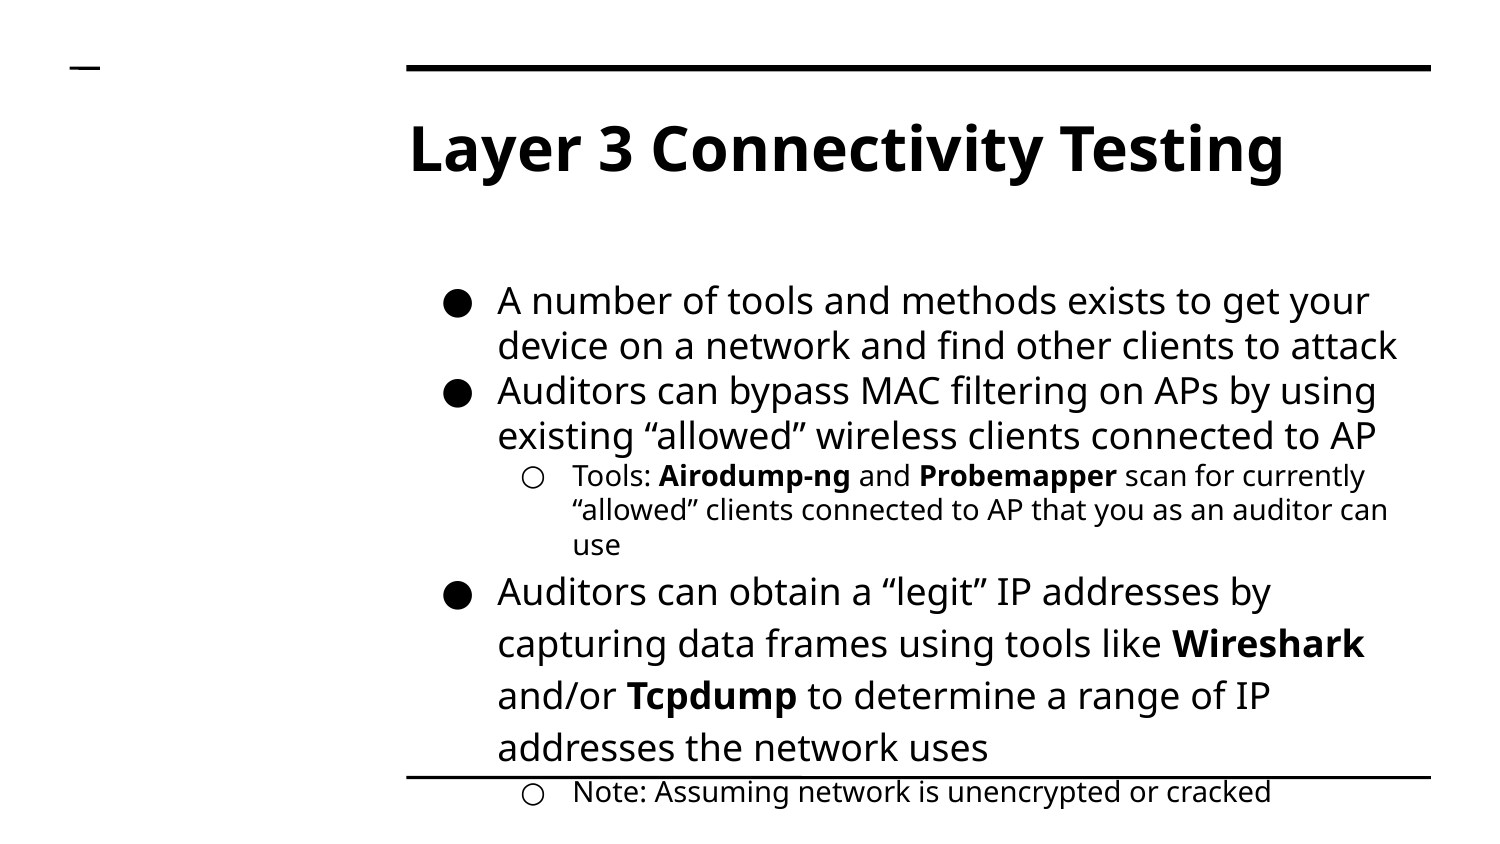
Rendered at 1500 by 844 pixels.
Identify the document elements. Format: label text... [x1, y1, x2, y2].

list A number of tools and methods exists to get your device on a network and find other clients to attack Auditors can bypass MAC filtering on APs by using existing “allowed” wireless clients connected to AP Tools: Airodump-ng and Probemapper scan for currently “allowed” clients connected to AP that you as an auditor can use Auditors can obtain a “legit” IP addresses by capturing data frames using tools like Wireshark and/or Tcpdump to determine a range of IP addresses the network uses Note: Assuming network is unencrypted or cracked [407, 261, 1445, 755]
title Layer 3 Connectivity Testing [393, 94, 1431, 199]
